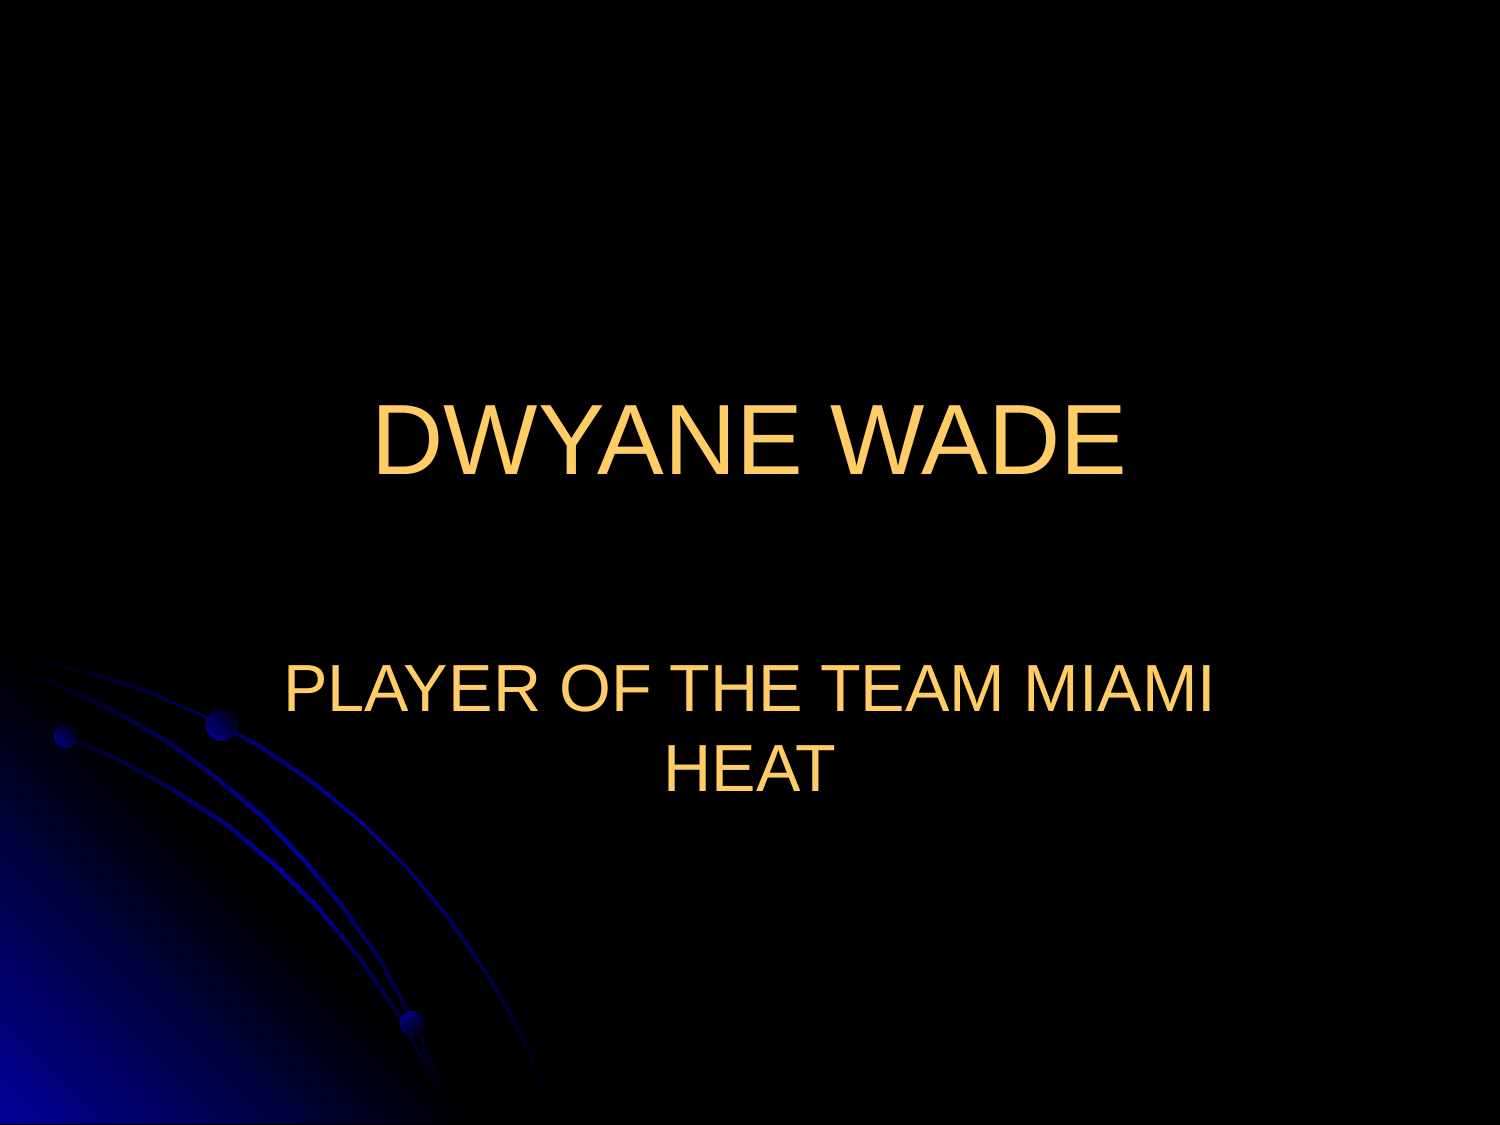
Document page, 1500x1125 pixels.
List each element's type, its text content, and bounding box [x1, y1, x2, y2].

subtitle PLAYER OF THE TEAM MIAMI HEAT [225, 637, 1275, 925]
title DWYANE WADE [112, 307, 1388, 563]
